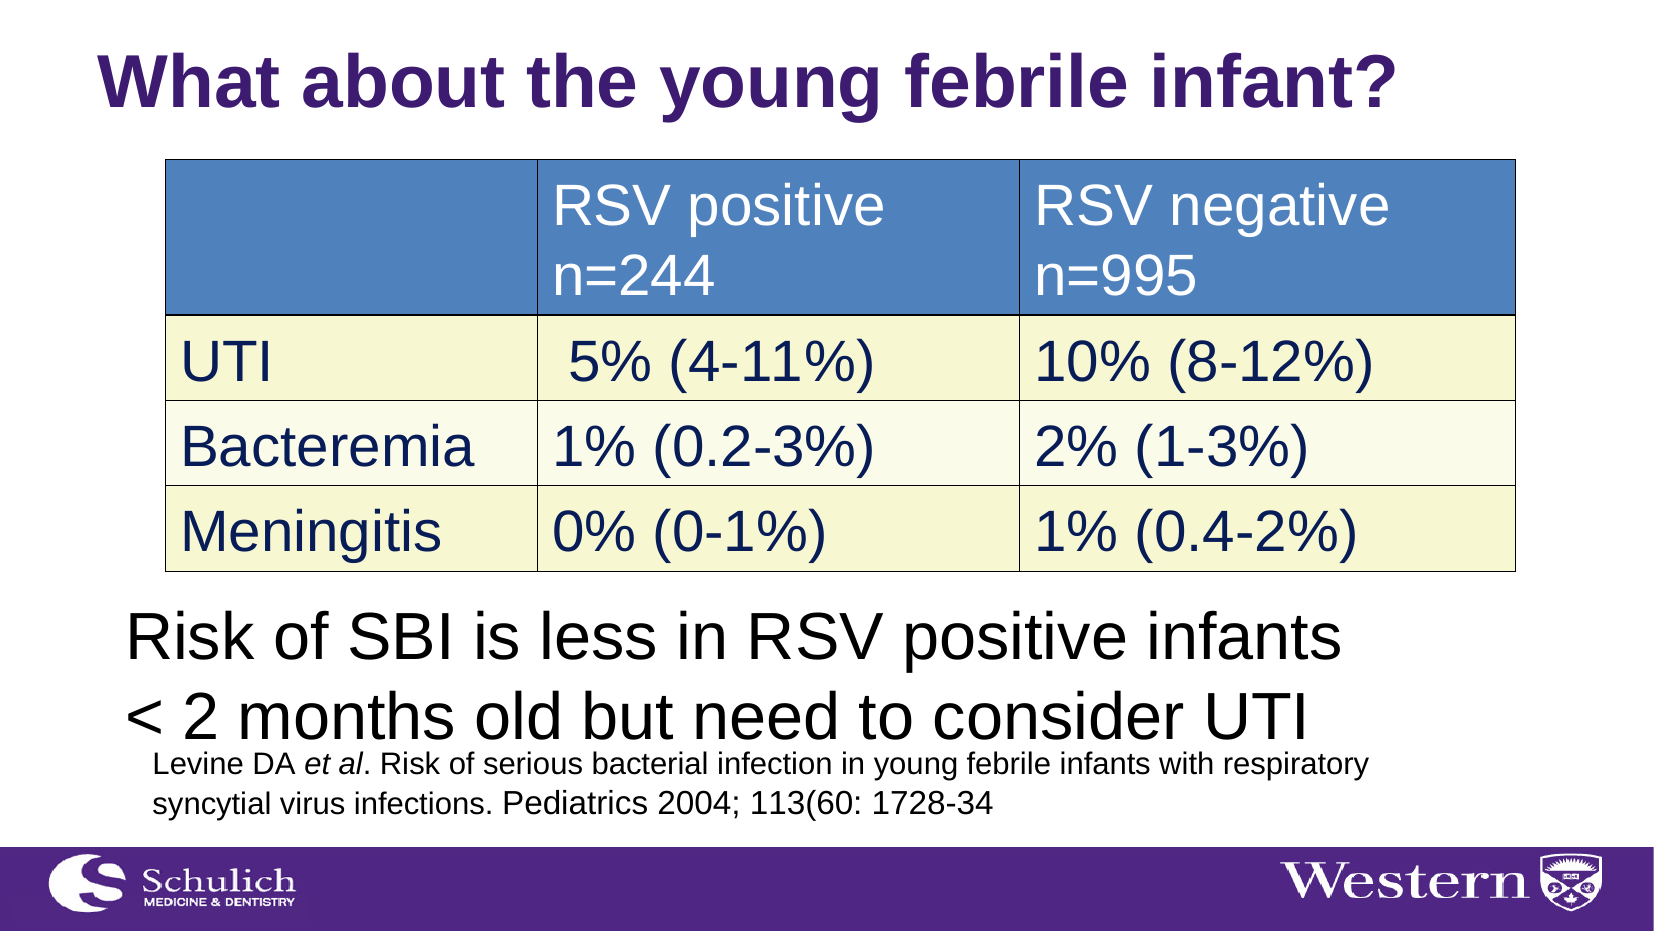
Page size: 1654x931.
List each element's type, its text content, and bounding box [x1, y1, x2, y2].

table_cell 1% (0.4-2%) [1020, 486, 1515, 571]
table_header [166, 160, 537, 314]
table_cell 2% (1-3%) [1020, 401, 1515, 485]
table_cell UTI [166, 316, 537, 400]
table_cell 0% (0-1%) [538, 486, 1019, 571]
table_cell Meningitis [166, 486, 537, 571]
table_cell 5% (4-11%) [538, 316, 1019, 400]
table_header RSV positive n=244 [538, 160, 1019, 314]
table_cell 1% (0.2-3%) [538, 401, 1019, 485]
text_box Levine DA et al. Risk of serious bacterial infection in young febrile infants with respiratory syncytial virus infections. Pediatrics 2004; 113(60: 1728-34 [137, 735, 1503, 829]
table_header RSV negative n=995 [1020, 160, 1515, 314]
table_cell Bacteremia [166, 401, 537, 485]
text_box Risk of SBI is less in RSV positive infants < 2 months old but need to consider UTI [110, 585, 1544, 761]
title What about the young febrile infant? [82, 0, 1558, 155]
list [68, 155, 1564, 703]
picture [0, 0, 1654, 931]
table_cell 10% (8-12%) [1020, 316, 1515, 400]
